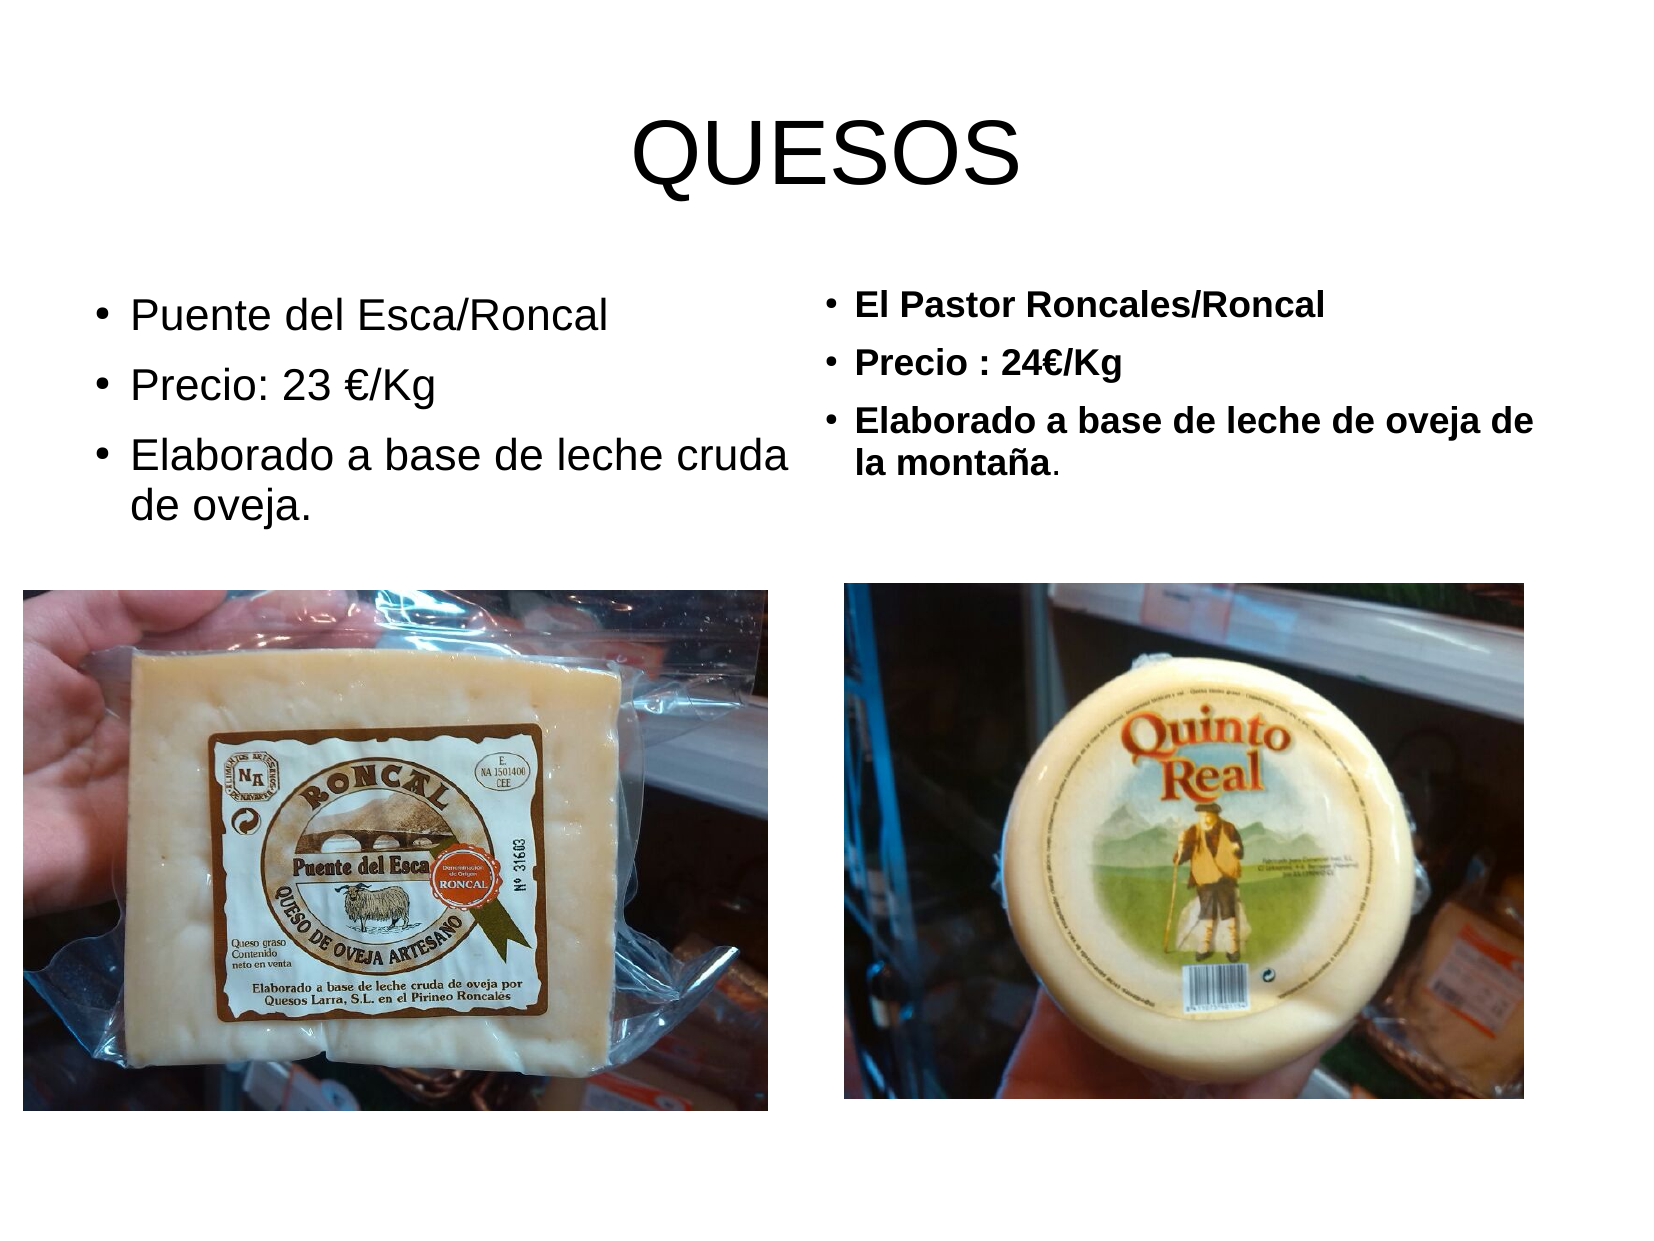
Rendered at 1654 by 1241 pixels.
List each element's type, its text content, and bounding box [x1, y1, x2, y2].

title QUESOS [82, 49, 1571, 257]
list El Pastor Roncales/Roncal Precio : 24€/Kg Elaborado a base de leche de oveja de la montaña. [814, 283, 1572, 485]
picture [23, 590, 768, 1111]
list Puente del Esca/Roncal Precio: 23 €/Kg Elaborado a base de leche cruda de oveja. [82, 290, 792, 532]
picture [844, 583, 1524, 1099]
